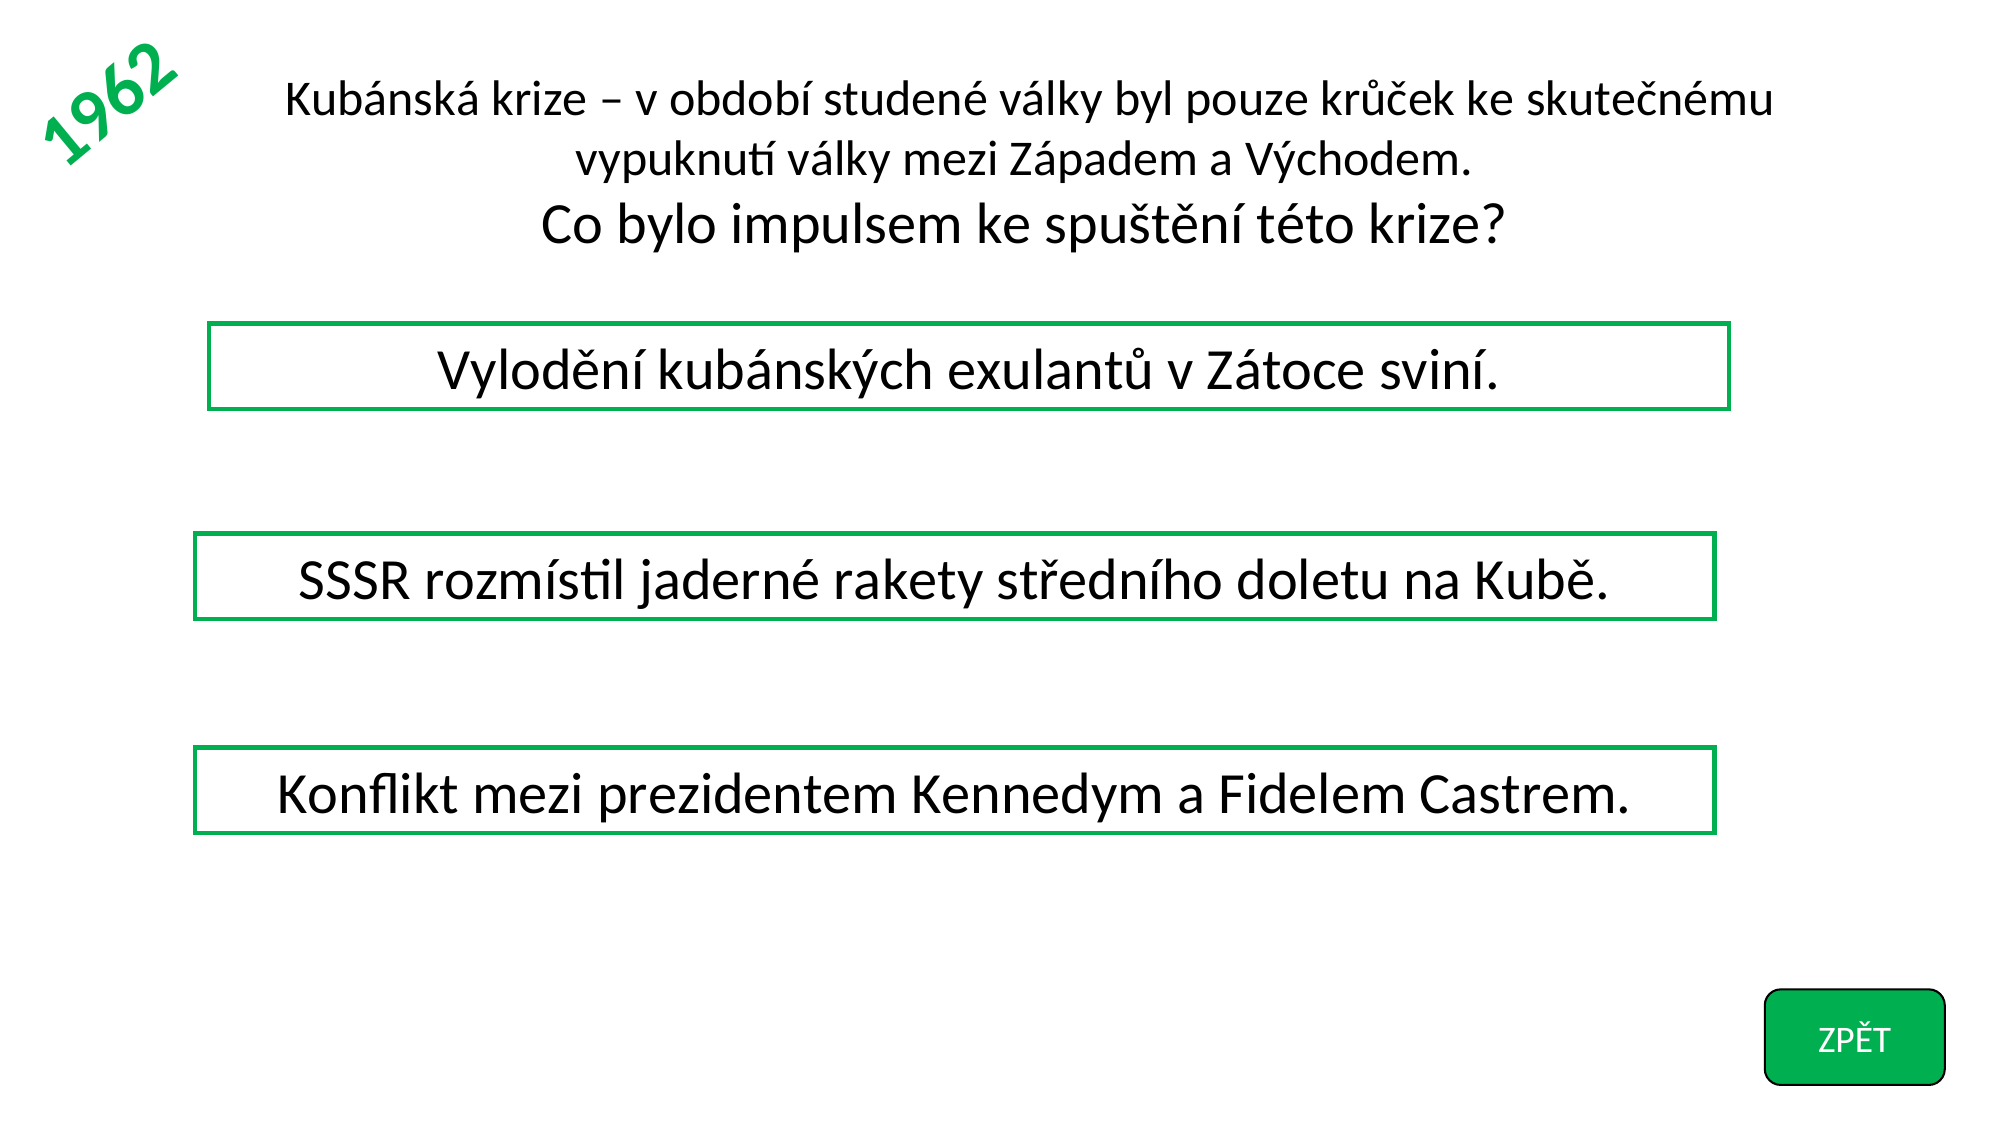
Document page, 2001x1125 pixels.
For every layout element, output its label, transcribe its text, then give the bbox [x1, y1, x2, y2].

text_box Vylodění kubánských exulantů v Zátoce sviní. [209, 323, 1729, 409]
text_box 1962 [0, 1, 195, 199]
text_box ZPĚT [1764, 989, 1945, 1085]
text_box SSSR rozmístil jaderné rakety středního doletu na Kubě. [195, 533, 1715, 620]
text_box Kubánská krize – v období studené války byl pouze krůček ke skutečnému vypuknutí války mezi Západem a Východem. Co bylo impulsem ke spuštění této krize? [195, 57, 1855, 334]
text_box Konflikt mezi prezidentem Kennedym a Fidelem Castrem. [195, 747, 1715, 834]
